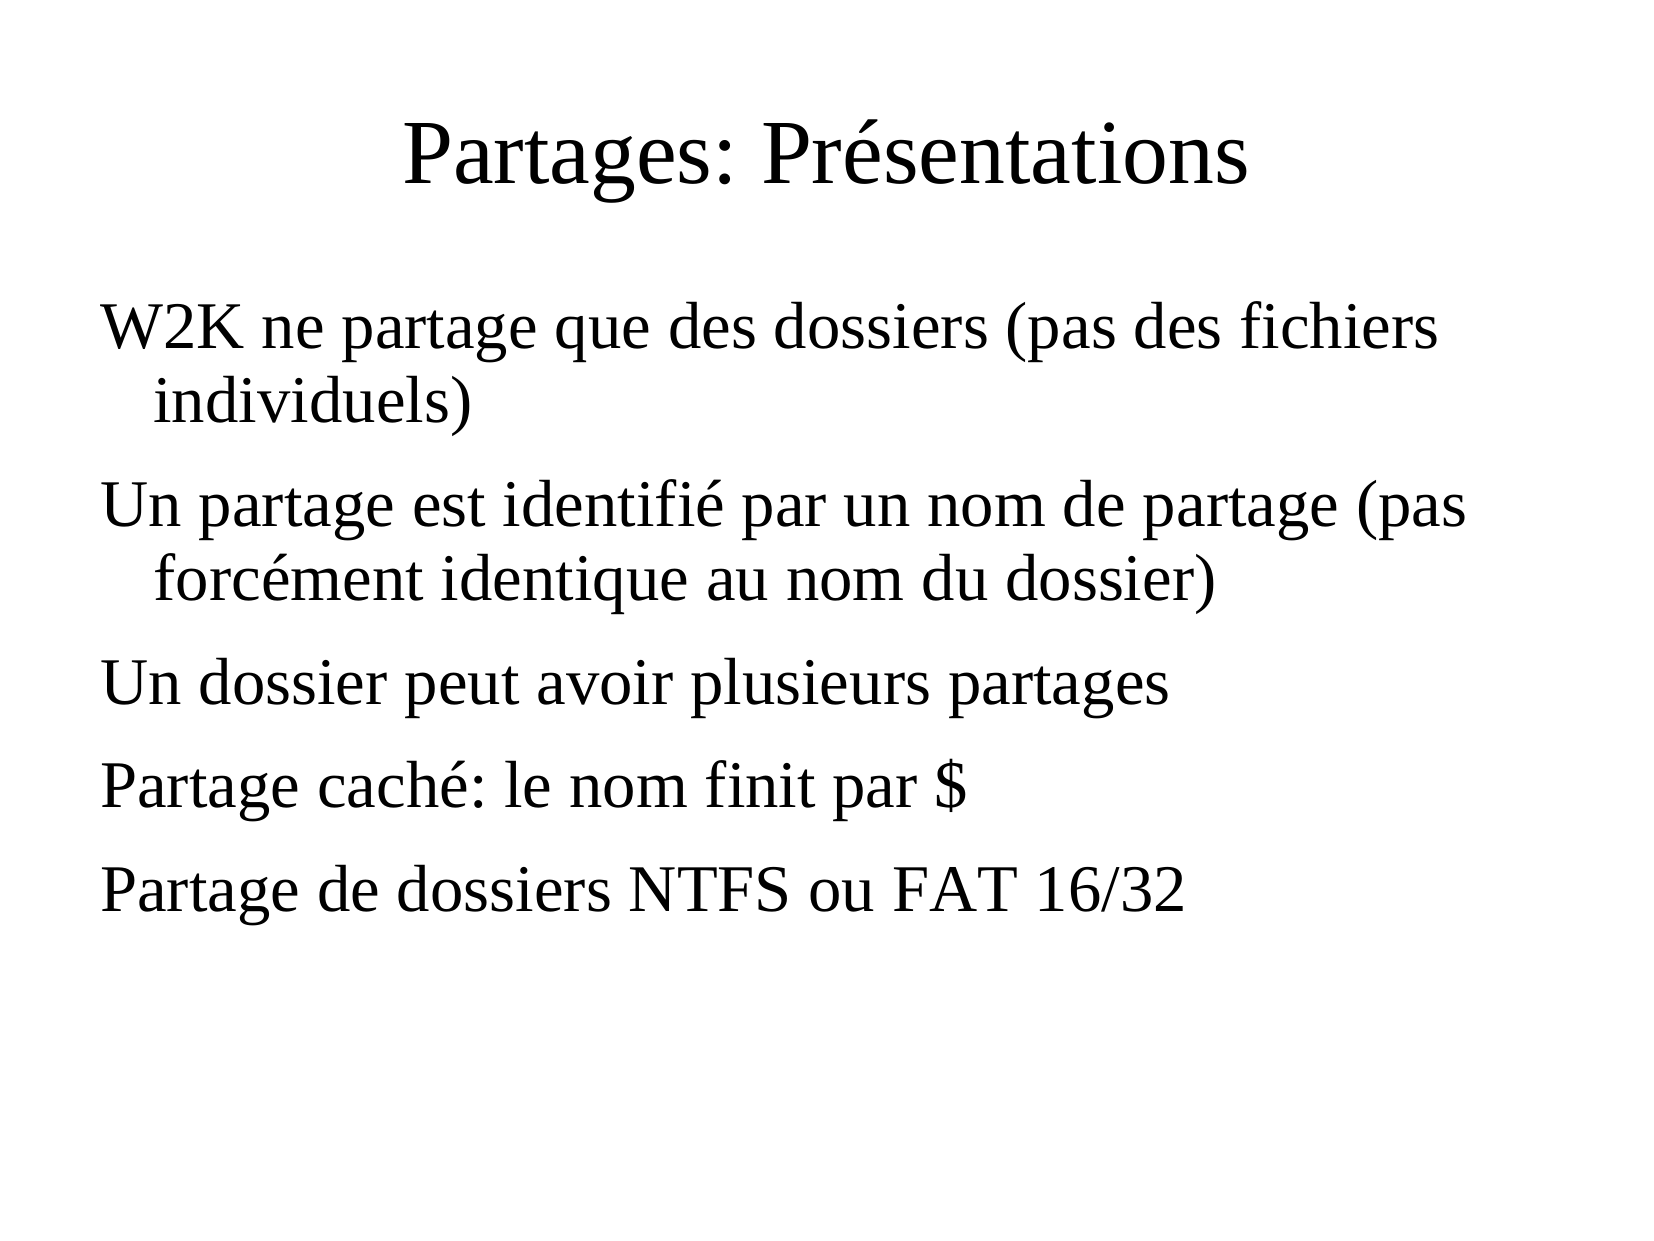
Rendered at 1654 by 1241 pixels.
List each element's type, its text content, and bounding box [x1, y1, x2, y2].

list W2K ne partage que des dossiers (pas des fichiers individuels) Un partage est identifié par un nom de partage (pas forcément identique au nom du dossier) Un dossier peut avoir plusieurs partages Partage caché: le nom finit par $ Partage de dossiers NTFS ou FAT 16/32 [82, 289, 1571, 1108]
title Partages: Présentations [82, 27, 1571, 279]
